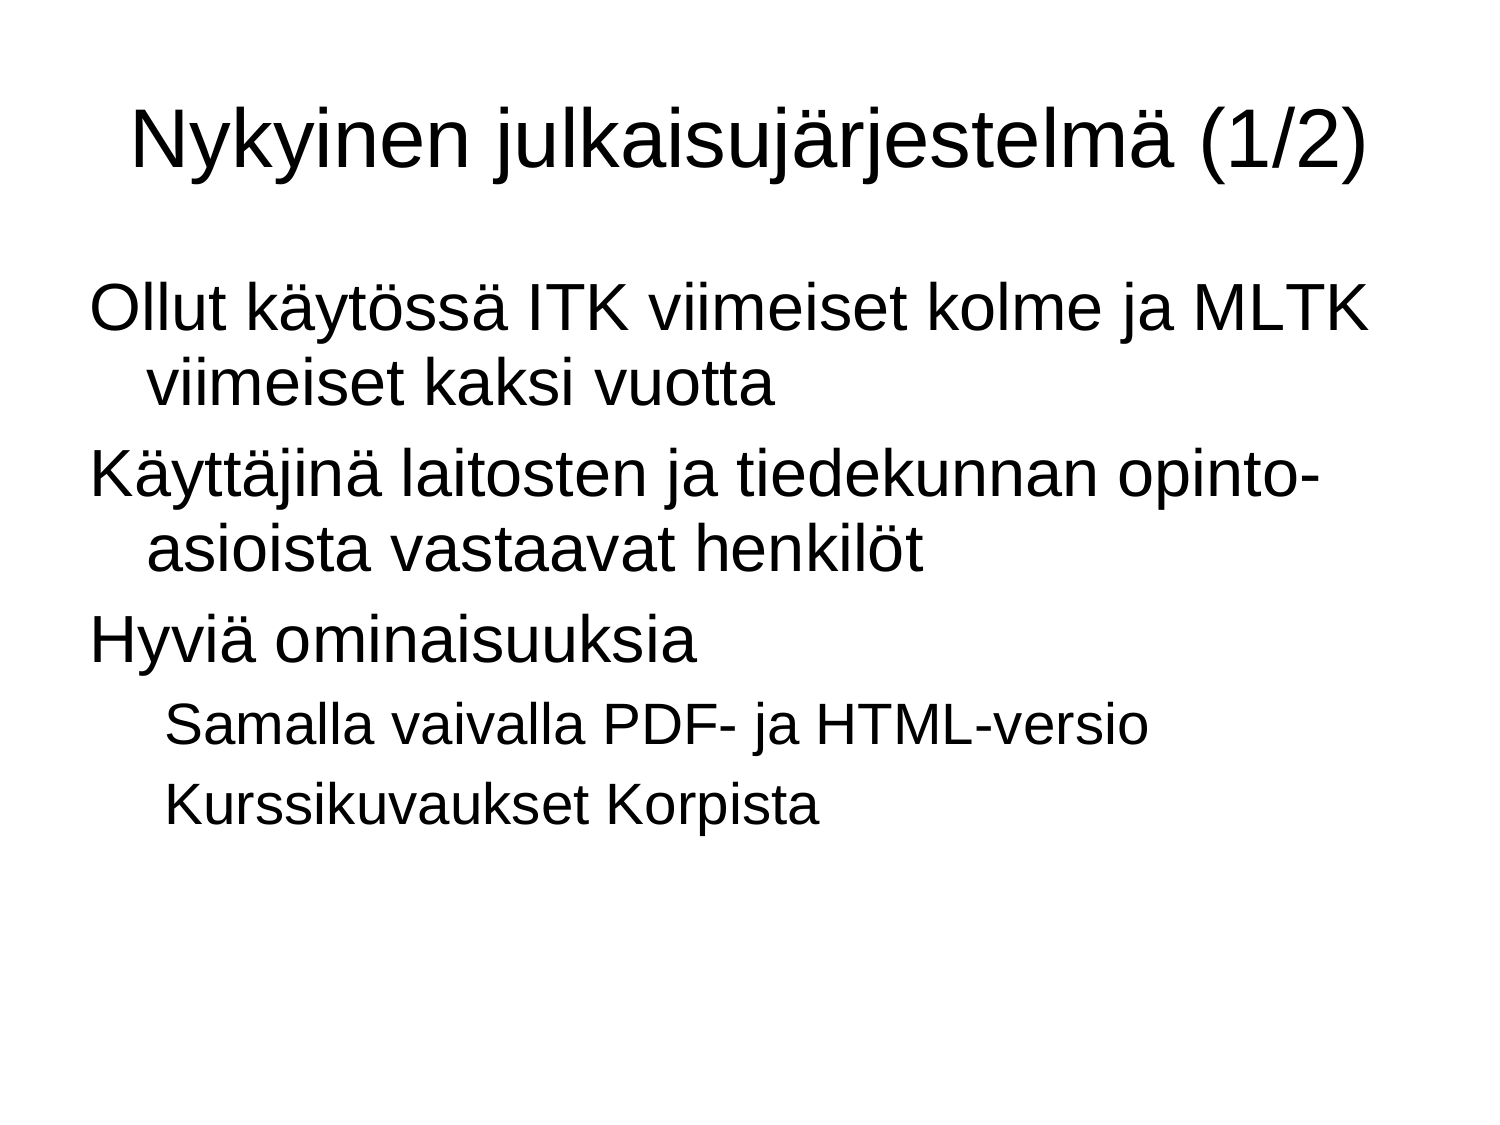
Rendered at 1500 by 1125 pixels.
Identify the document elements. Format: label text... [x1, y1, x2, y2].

title Nykyinen julkaisujärjestelmä (1/2) [75, 45, 1426, 233]
list Ollut käytössä ITK viimeiset kolme ja MLTK viimeiset kaksi vuotta Käyttäjinä laitosten ja tiedekunnan opinto-asioista vastaavat henkilöt Hyviä ominaisuuksia Samalla vaivalla PDF- ja HTML-versio Kurssikuvaukset Korpista [75, 262, 1426, 1006]
